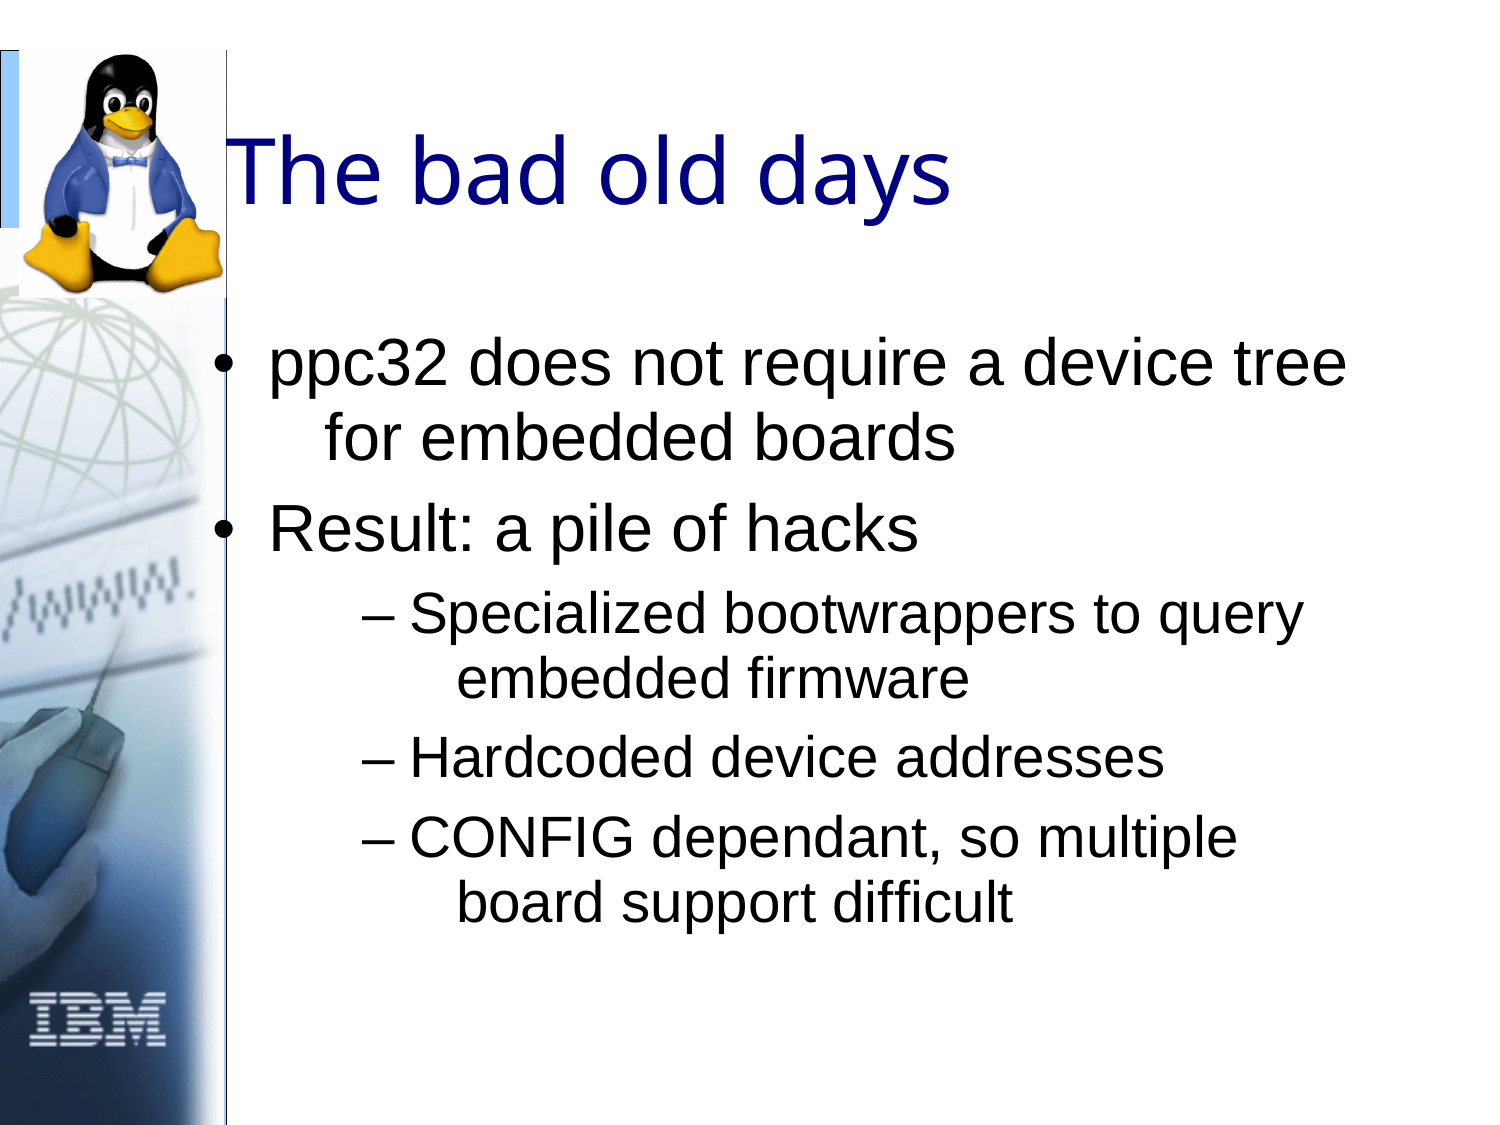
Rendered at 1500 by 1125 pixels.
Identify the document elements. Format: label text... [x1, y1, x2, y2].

list ppc32 does not require a device tree for embedded boards Result: a pile of hacks Specialized bootwrappers to query embedded firmware Hardcoded device addresses CONFIG dependant, so multiple board support difficult [212, 324, 1388, 1001]
title The bad old days [224, 99, 1388, 238]
